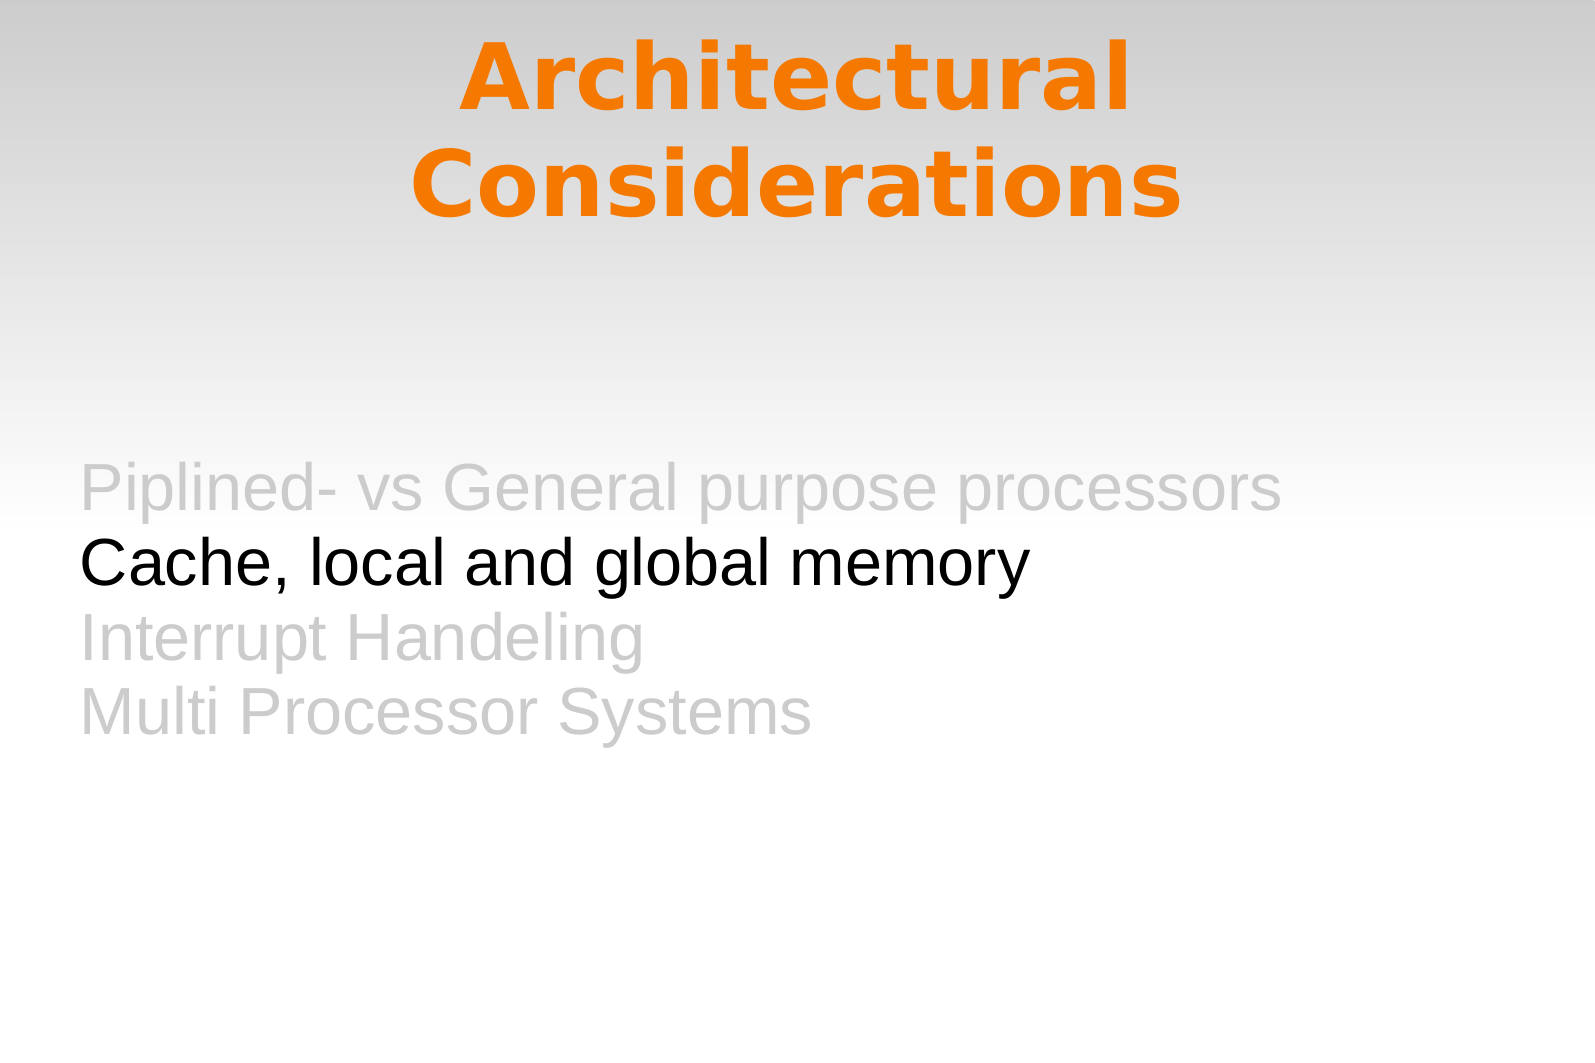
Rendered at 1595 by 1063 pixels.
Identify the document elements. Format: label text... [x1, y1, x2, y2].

subtitle Piplined- vs General purpose processors Cache, local and global memory Interrupt Handeling Multi Processor Systems [79, 256, 1515, 943]
title Architectural Considerations [79, 24, 1515, 239]
